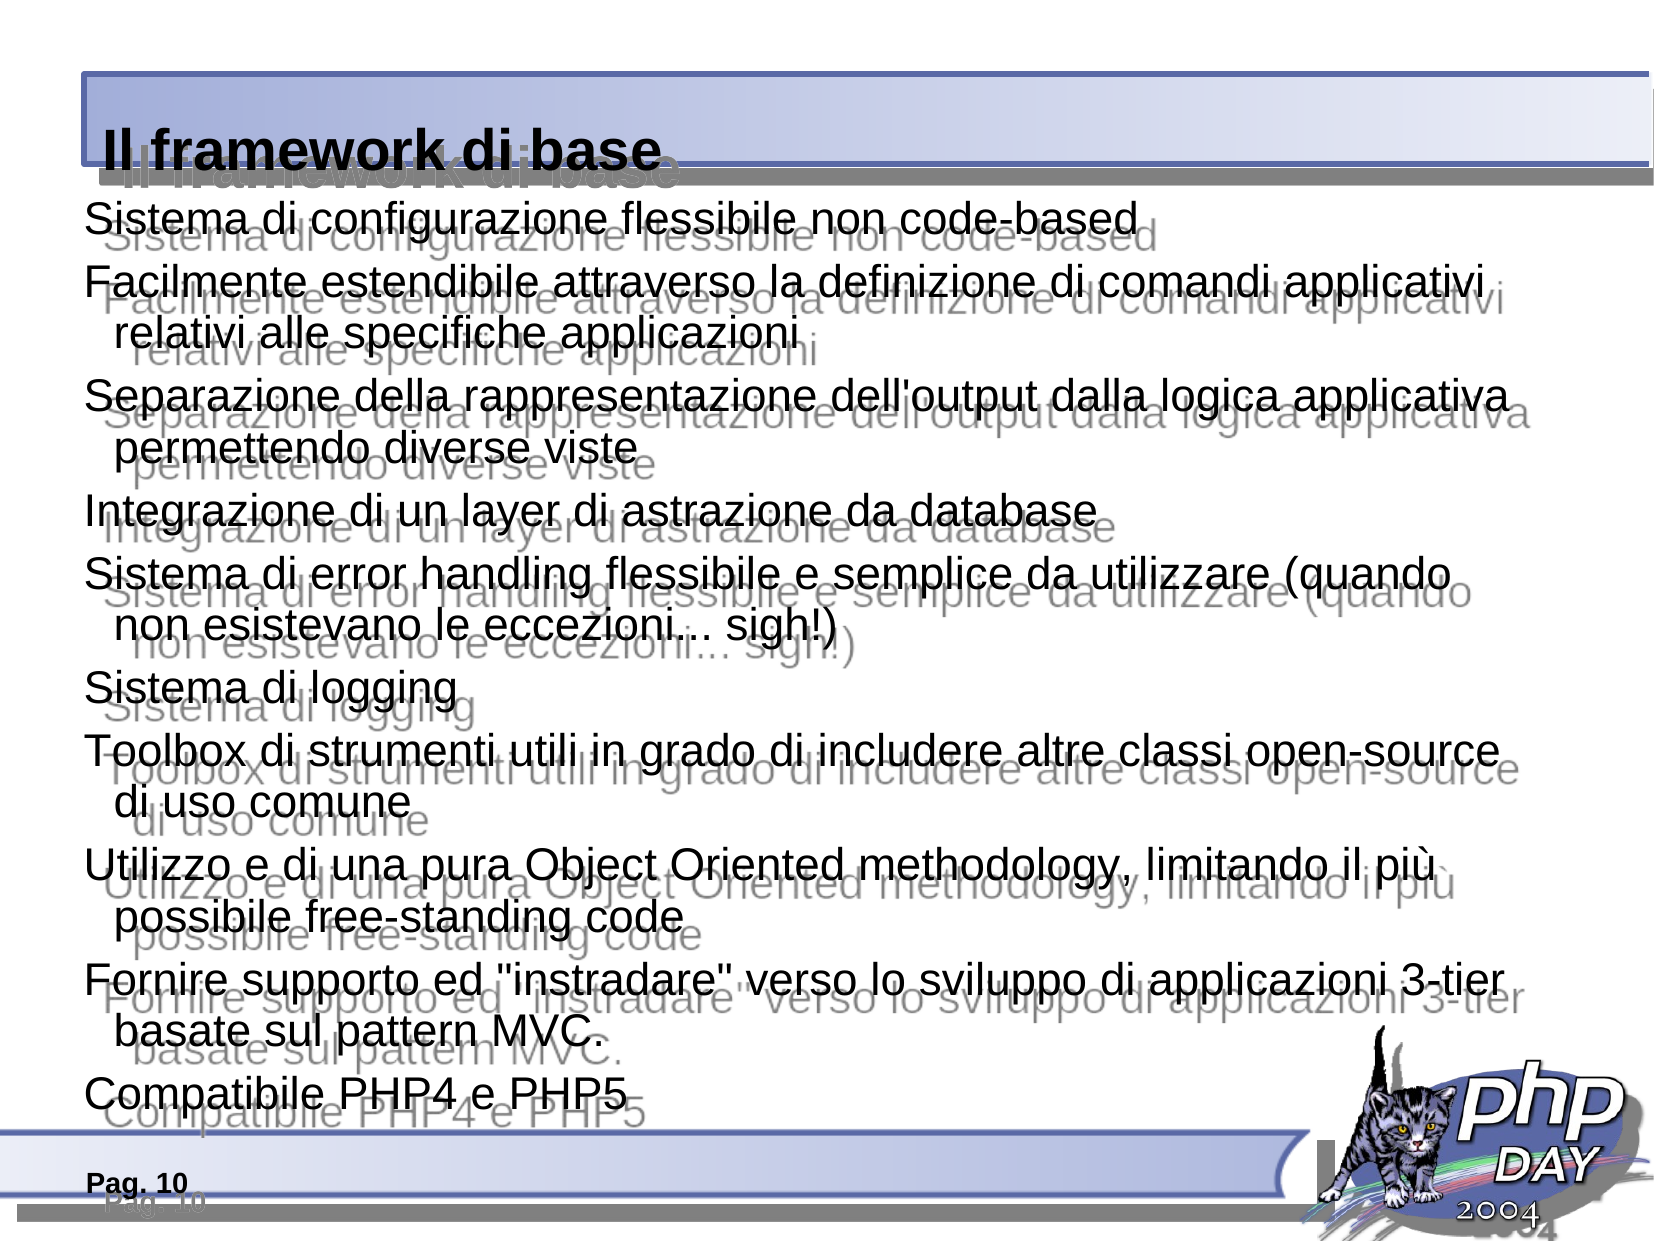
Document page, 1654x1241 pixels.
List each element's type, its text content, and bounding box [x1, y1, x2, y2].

picture [0, 1025, 1652, 1233]
text_box Il framework di base [102, 85, 1394, 155]
picture [110, 1195, 117, 1201]
picture [177, 1176, 183, 1190]
picture [196, 1195, 201, 1204]
picture [126, 1180, 133, 1190]
text_box Sistema di configurazione flessibile non code-based Facilmente estendibile attraverso la definizione di comandi applicativi relativi alle specifiche applicazioni Separazione della rappresentazione dell'output dalla logica applicativa permettendo diverse viste Integrazione di un layer di astrazione da database Sistema di error handling flessibile e semplice da utilizzare (quando non esistevano le eccezioni... sigh!) Sistema di logging Toolbox di strumenti utili in grado di includere altre classi open-source di uso comune Utilizzo e di una pura Object Oriented methodology, limitando il più possibile free-standing code Fornire supporto ed "instradare" verso lo sviluppo di applicazioni 3-tier basate sul pattern MVC. Compatibile PHP4 e PHP5 [61, 192, 1537, 1120]
